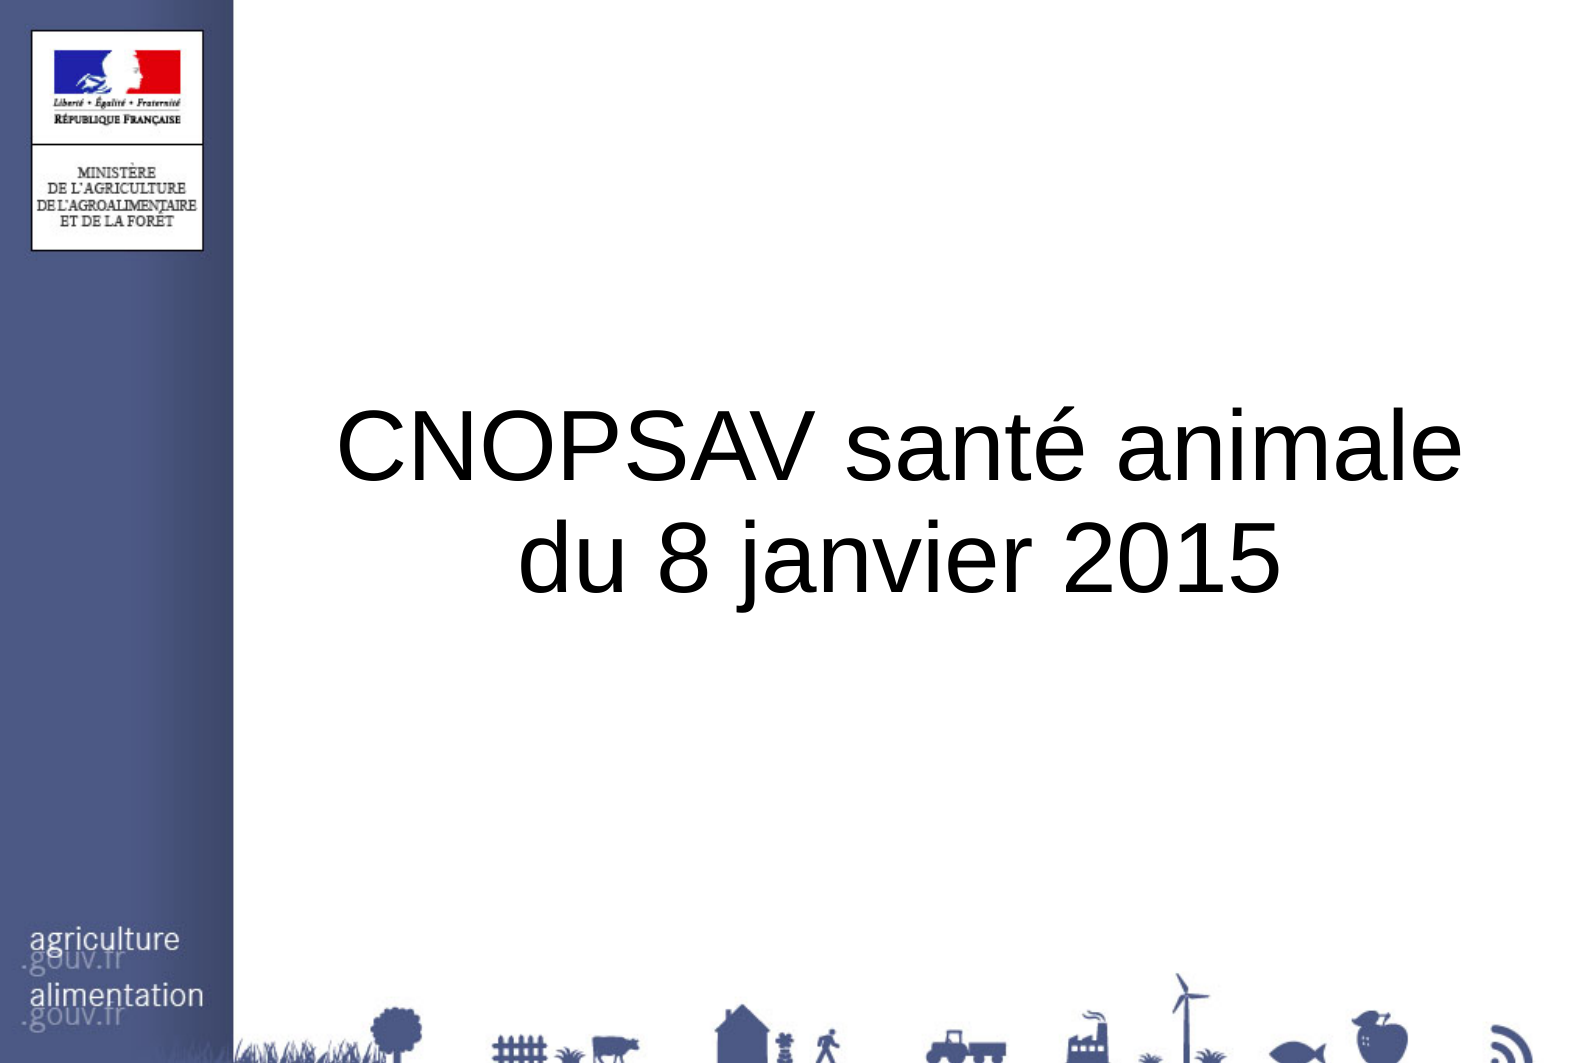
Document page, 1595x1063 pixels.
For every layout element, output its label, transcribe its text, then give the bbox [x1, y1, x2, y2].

picture [0, 0, 1595, 1063]
subtitle CNOPSAV santé animale du 8 janvier 2015 [265, 29, 1536, 975]
